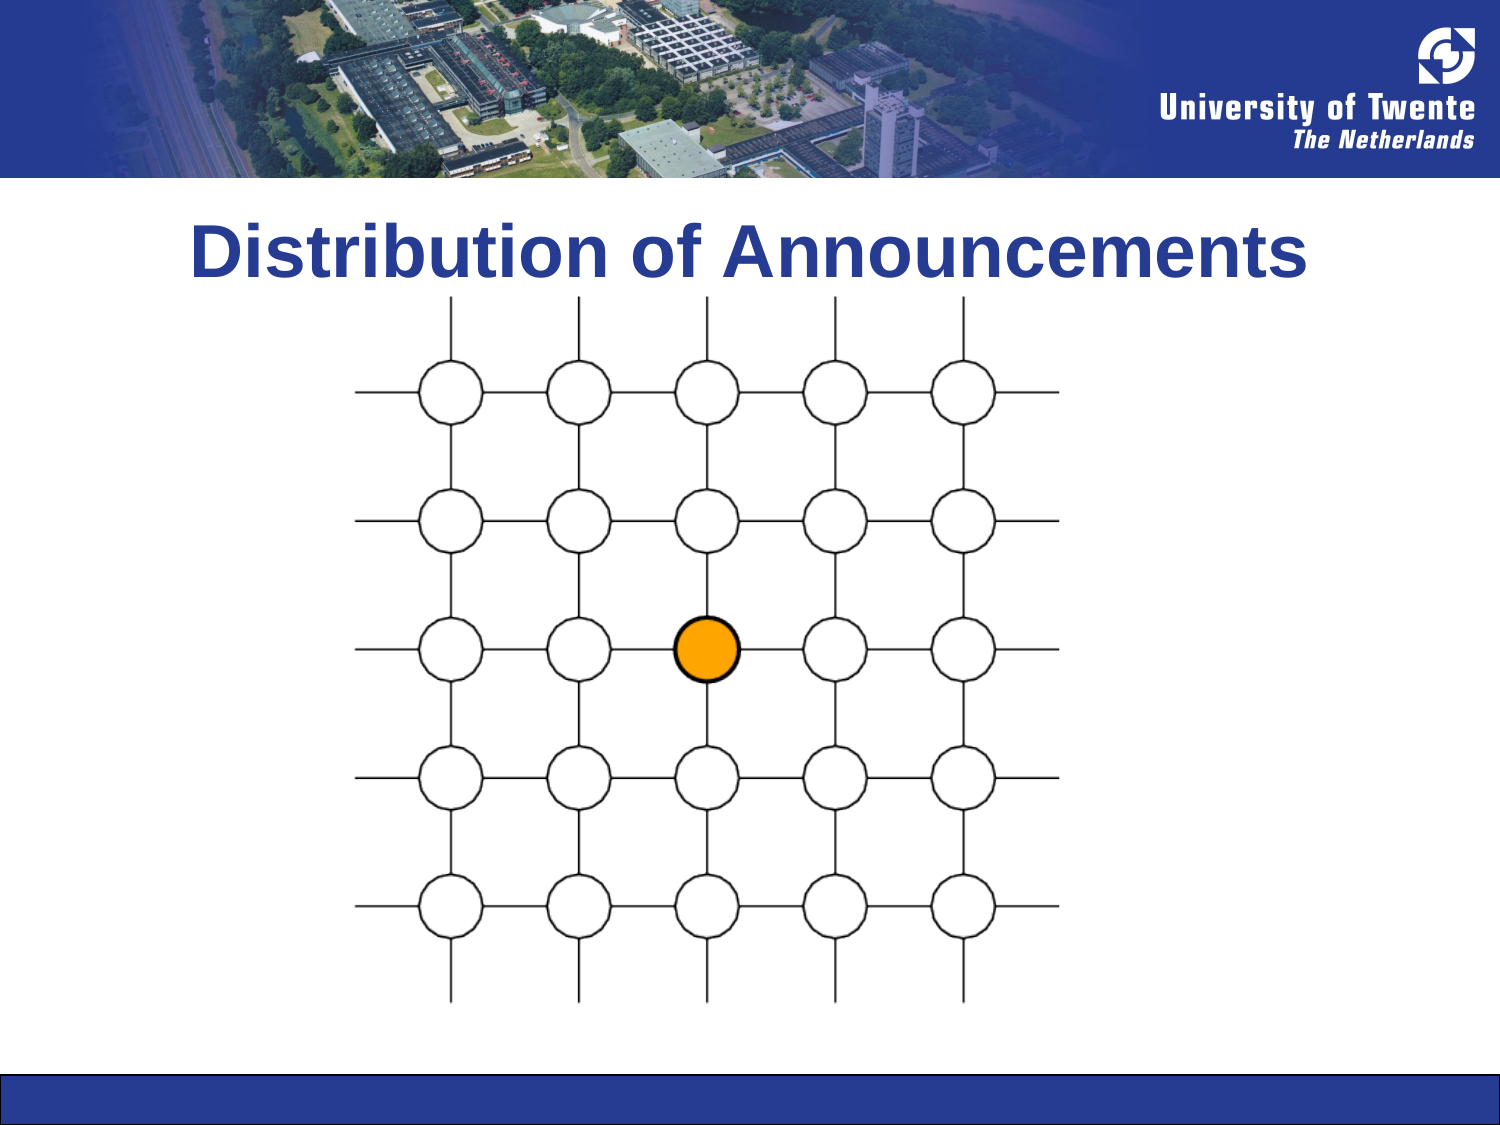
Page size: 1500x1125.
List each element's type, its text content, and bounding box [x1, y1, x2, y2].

picture [354, 295, 1297, 1004]
picture [0, 0, 1500, 178]
title Distribution of Announcements [112, 194, 1388, 308]
